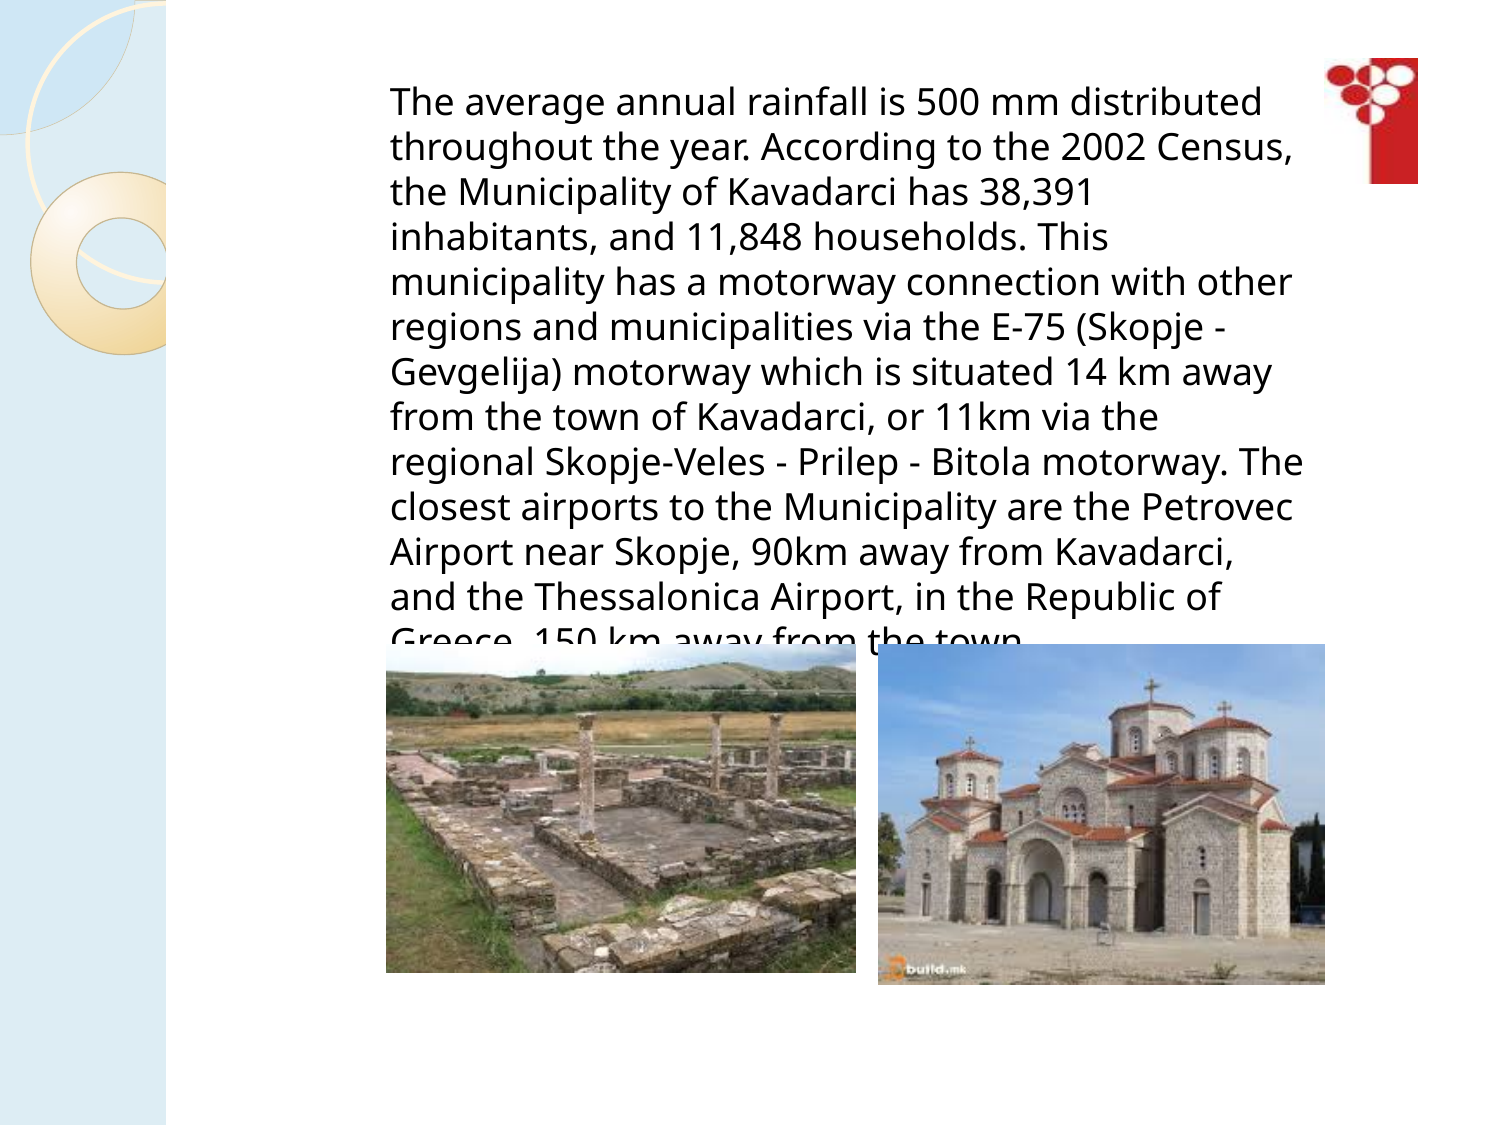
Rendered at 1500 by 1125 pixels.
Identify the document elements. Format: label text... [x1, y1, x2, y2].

picture [1324, 58, 1418, 184]
picture [878, 644, 1325, 985]
picture [386, 644, 856, 973]
text_box The average annual rainfall is 500 mm distributed throughout the year. According to the 2002 Census, the Municipality of Kavadarci has 38,391 inhabitants, and 11,848 households. This municipality has a motorway connection with other regions and municipalities via the E-75 (Skopje - Gevgelija) motorway which is situated 14 km away from the town of Kavadarci, or 11km via the regional Skopje-Veles - Prilep - Bitola motorway. The closest airports to the Municipality are the Petrovec Airport near Skopje, 90km away from Kavadarci, and the Thessalonica Airport, in the Republic of Greece, 150 km away from the town. [374, 70, 1325, 671]
